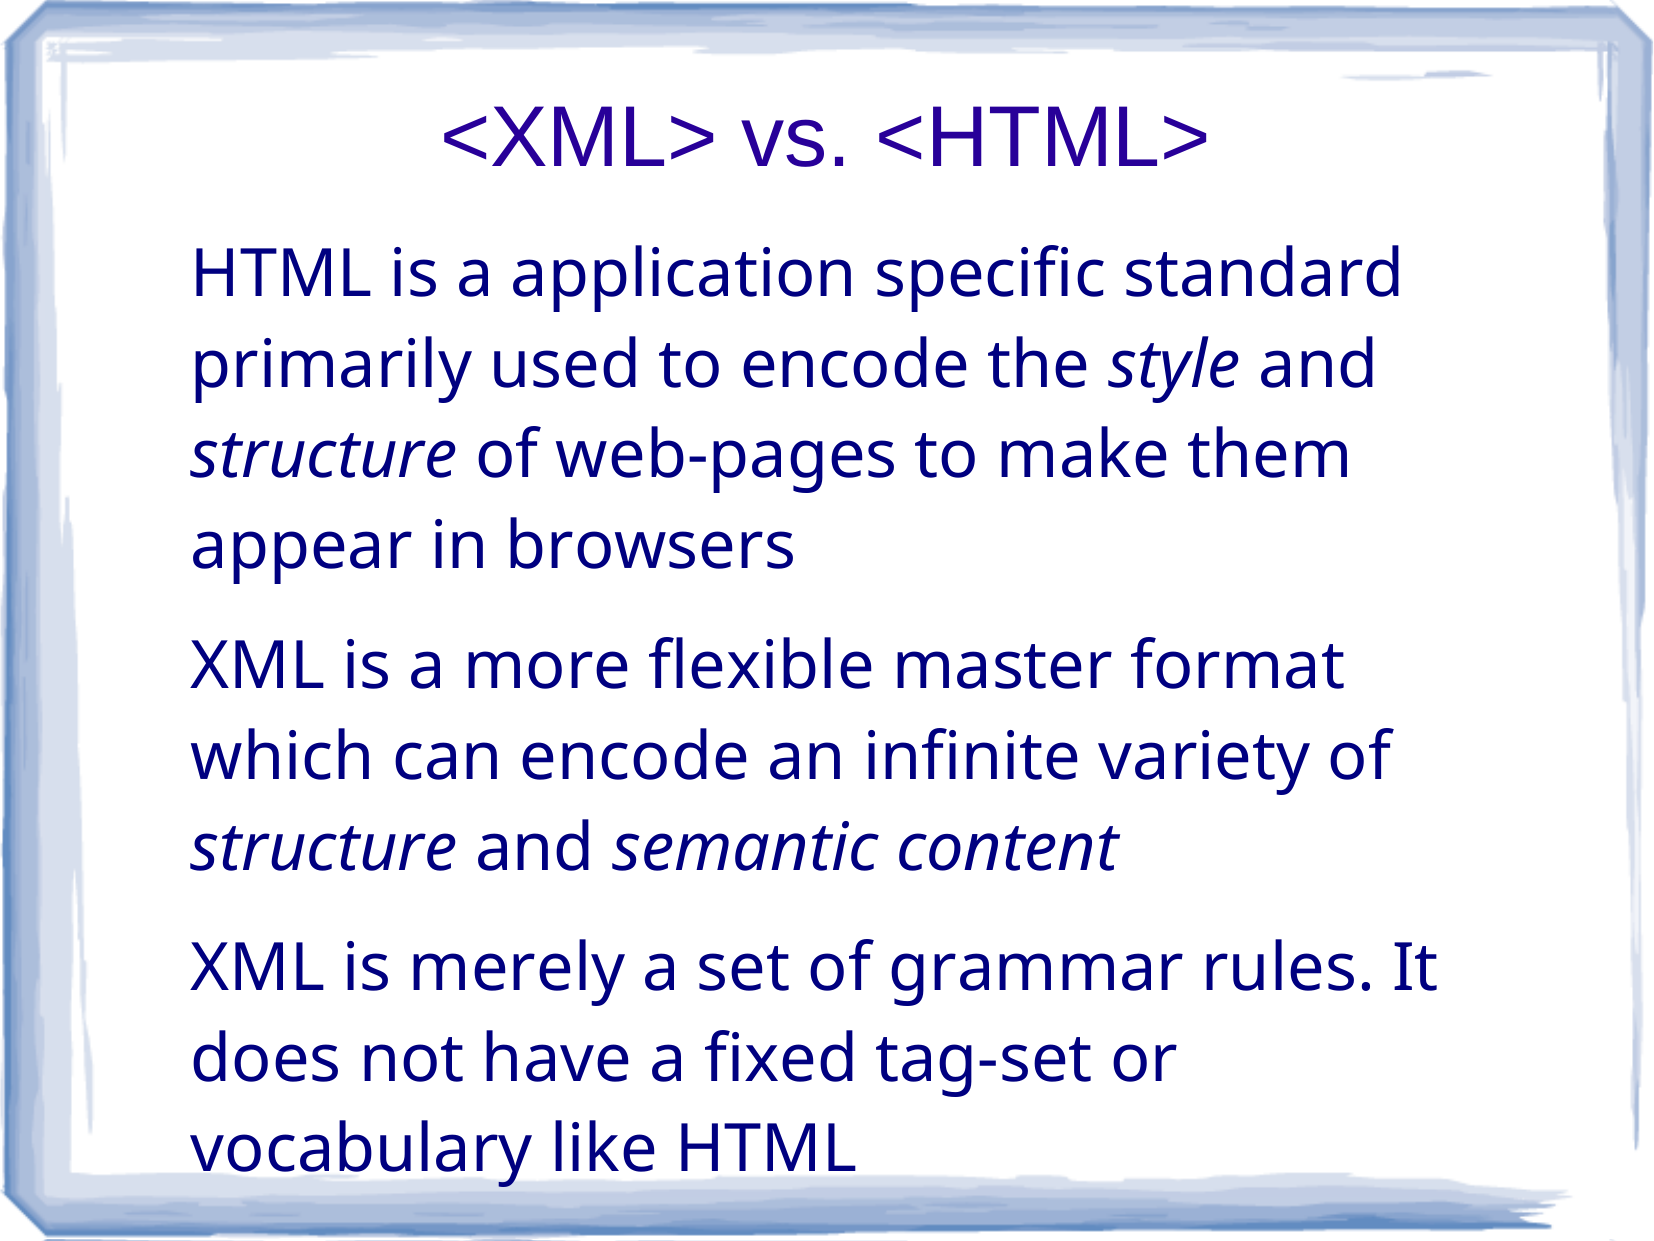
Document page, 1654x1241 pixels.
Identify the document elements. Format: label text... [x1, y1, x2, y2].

title <XML> vs. <HTML> [120, 32, 1532, 225]
list HTML is a application specific standard primarily used to encode the style and structure of web-pages to make them appear in browsers XML is a more flexible master format which can encode an infinite variety of structure and semantic content XML is merely a set of grammar rules. It does not have a fixed tag-set or vocabulary like HTML [120, 225, 1532, 1177]
picture [0, 0, 1654, 1241]
